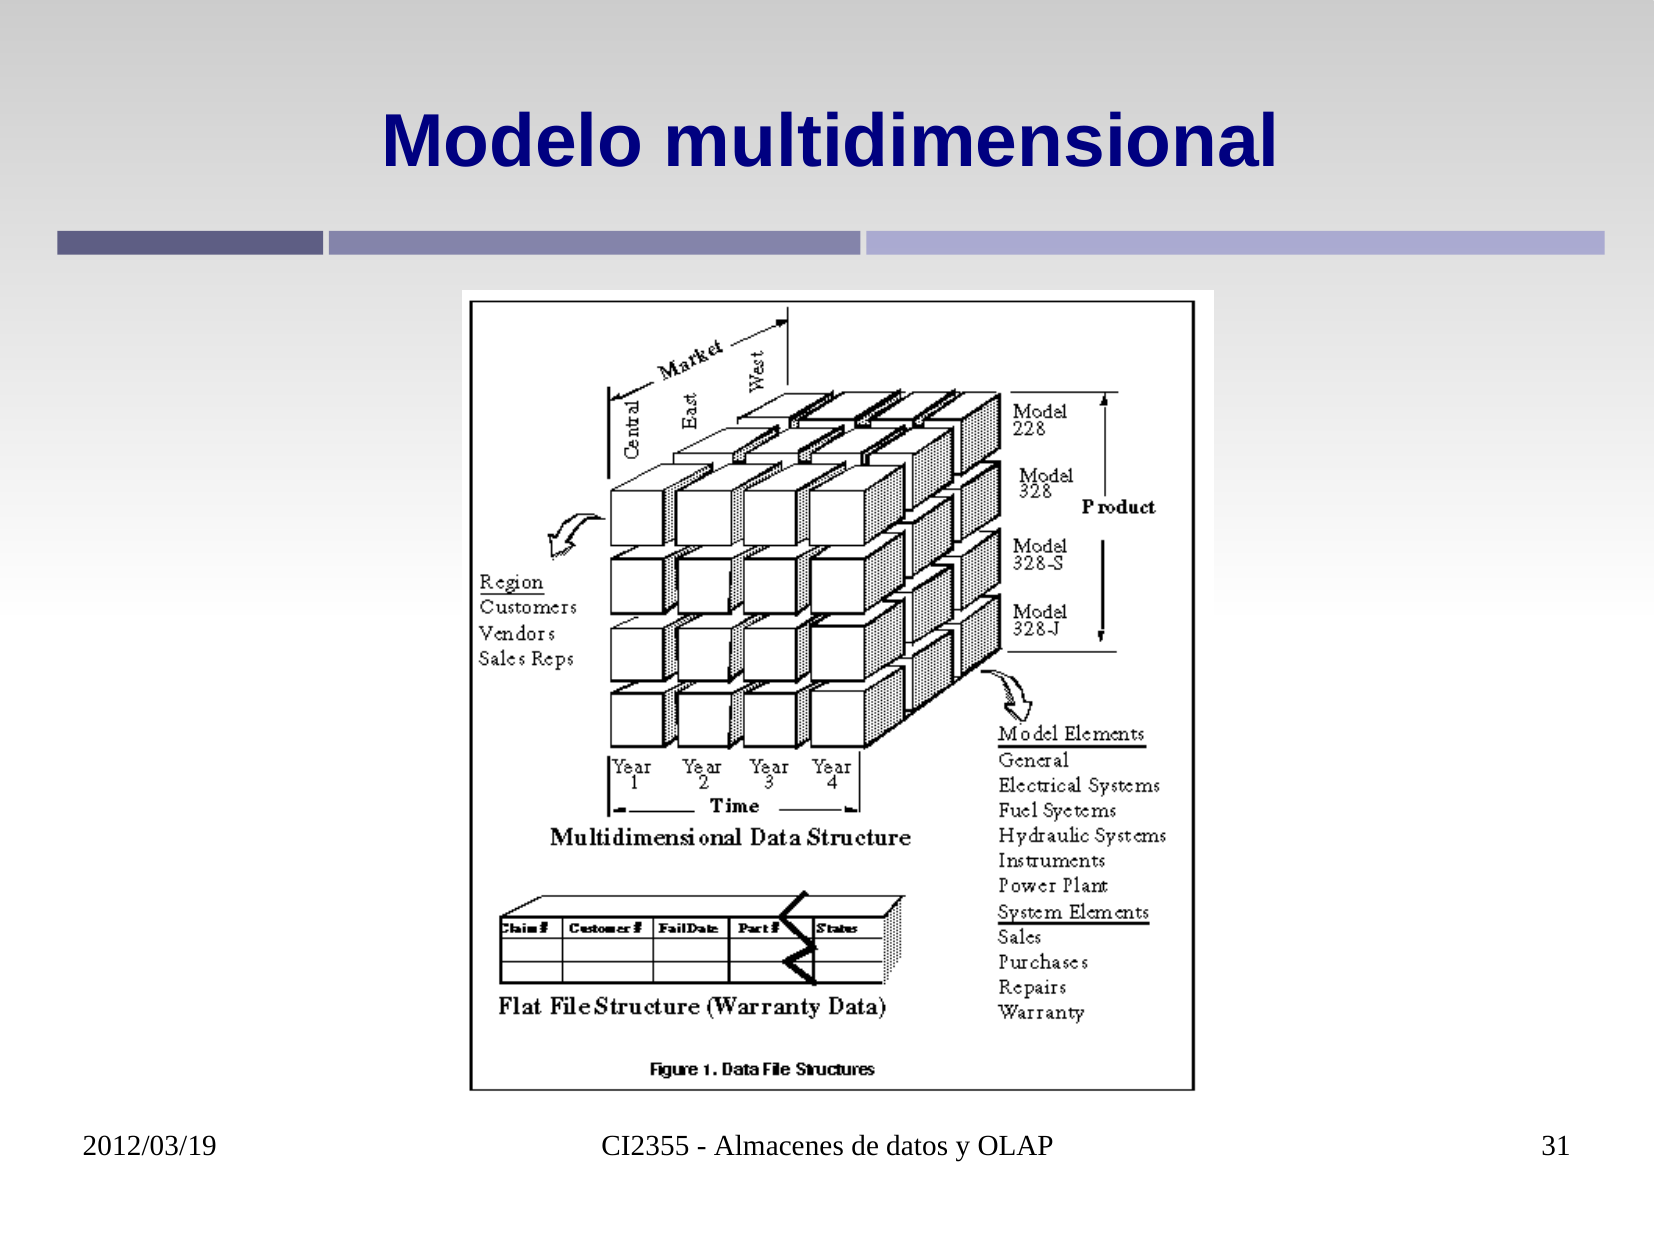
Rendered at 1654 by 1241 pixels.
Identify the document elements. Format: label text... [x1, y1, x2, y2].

title Modelo multidimensional [86, 55, 1576, 226]
picture [462, 290, 1214, 1102]
